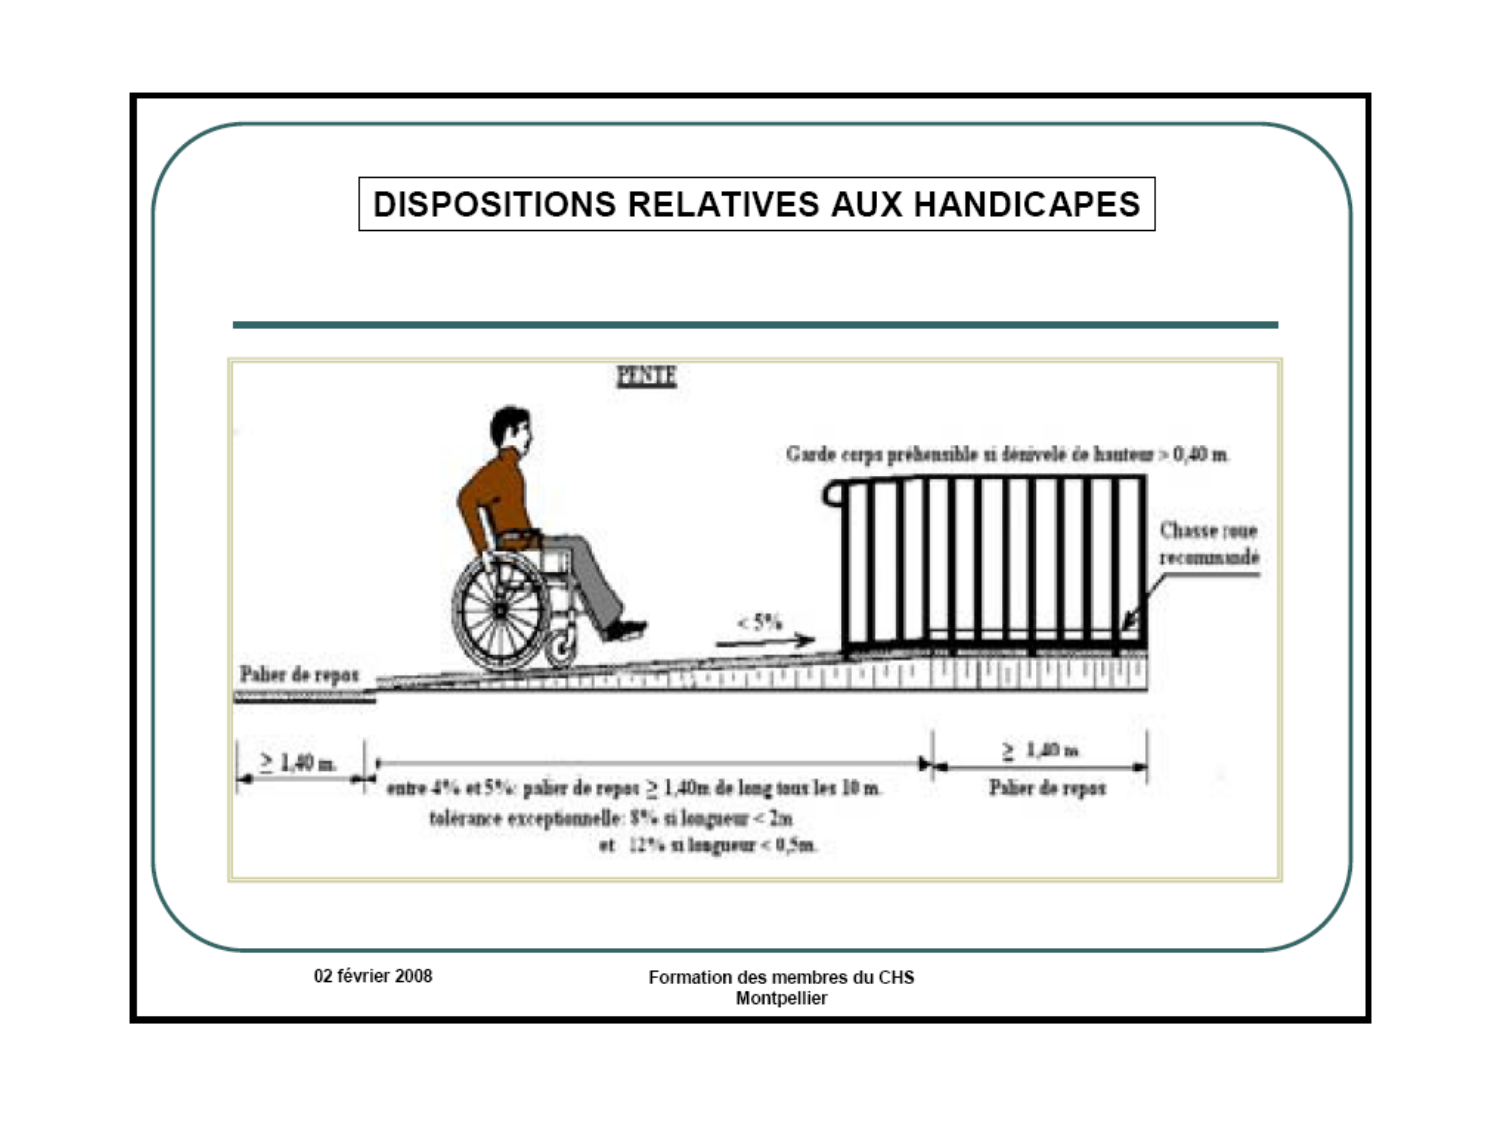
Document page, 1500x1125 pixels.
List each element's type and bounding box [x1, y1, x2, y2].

picture [118, 81, 1382, 1043]
